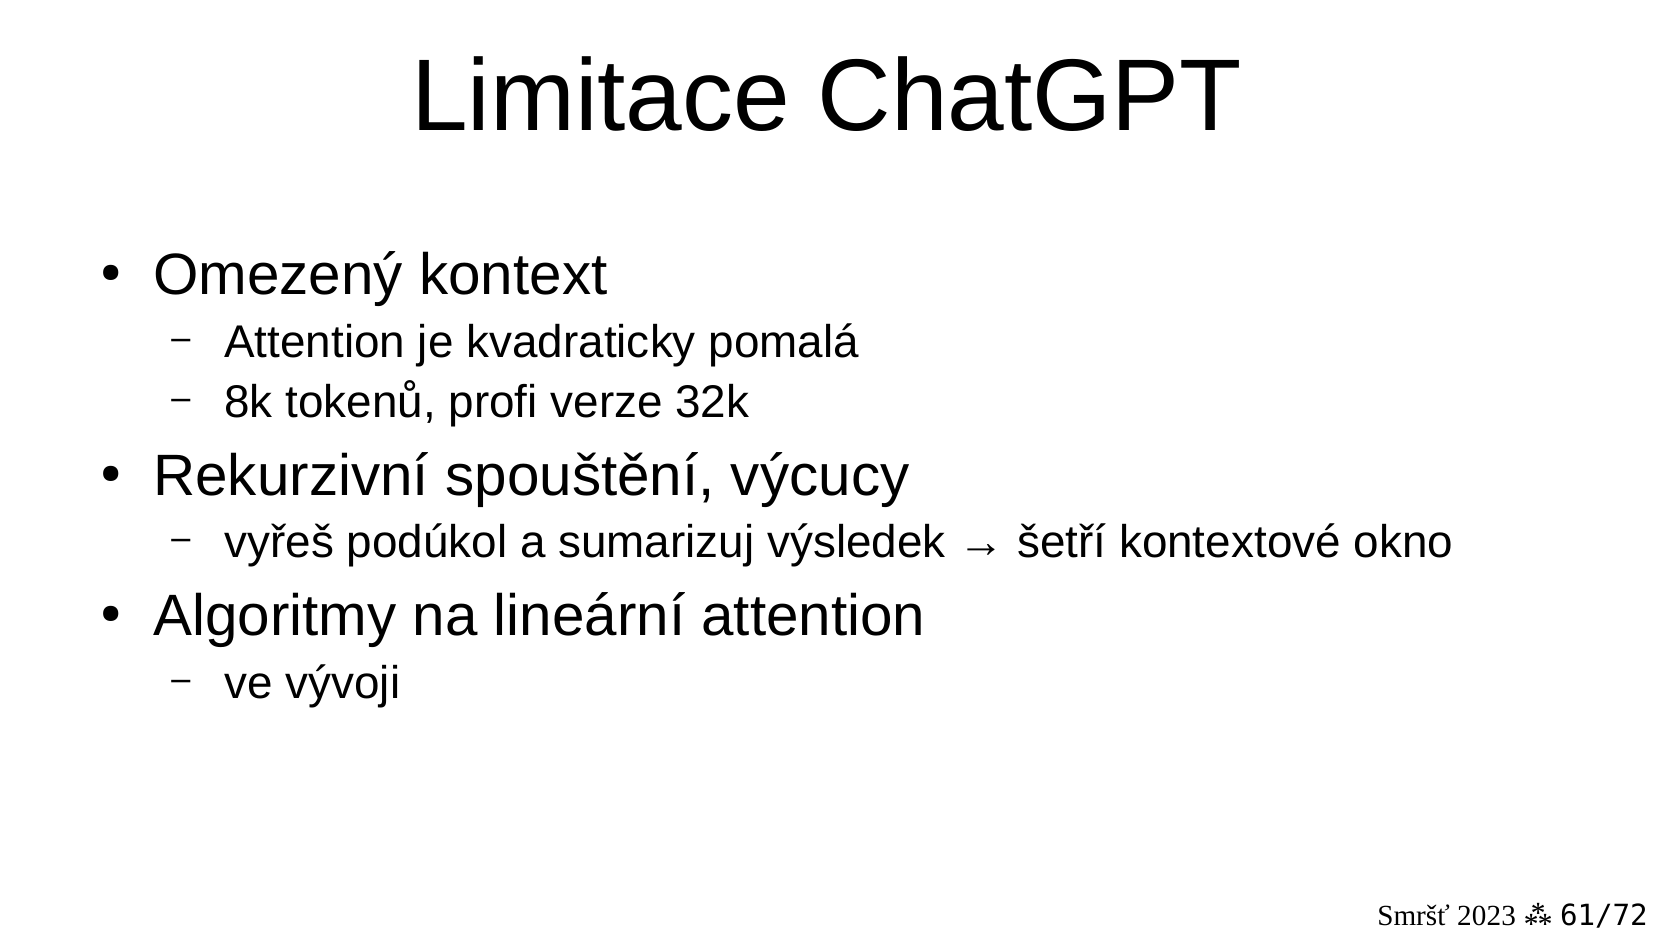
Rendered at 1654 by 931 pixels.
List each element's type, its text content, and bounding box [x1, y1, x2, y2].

list Omezený kontext Attention je kvadraticky pomalá 8k tokenů, profi verze 32k Rekurzivní spouštění, výcucy vyřeš podúkol a sumarizuj výsledek → šetří kontextové okno Algoritmy na lineární attention ve vývoji [82, 241, 1571, 931]
title Limitace ChatGPT [82, 38, 1571, 153]
